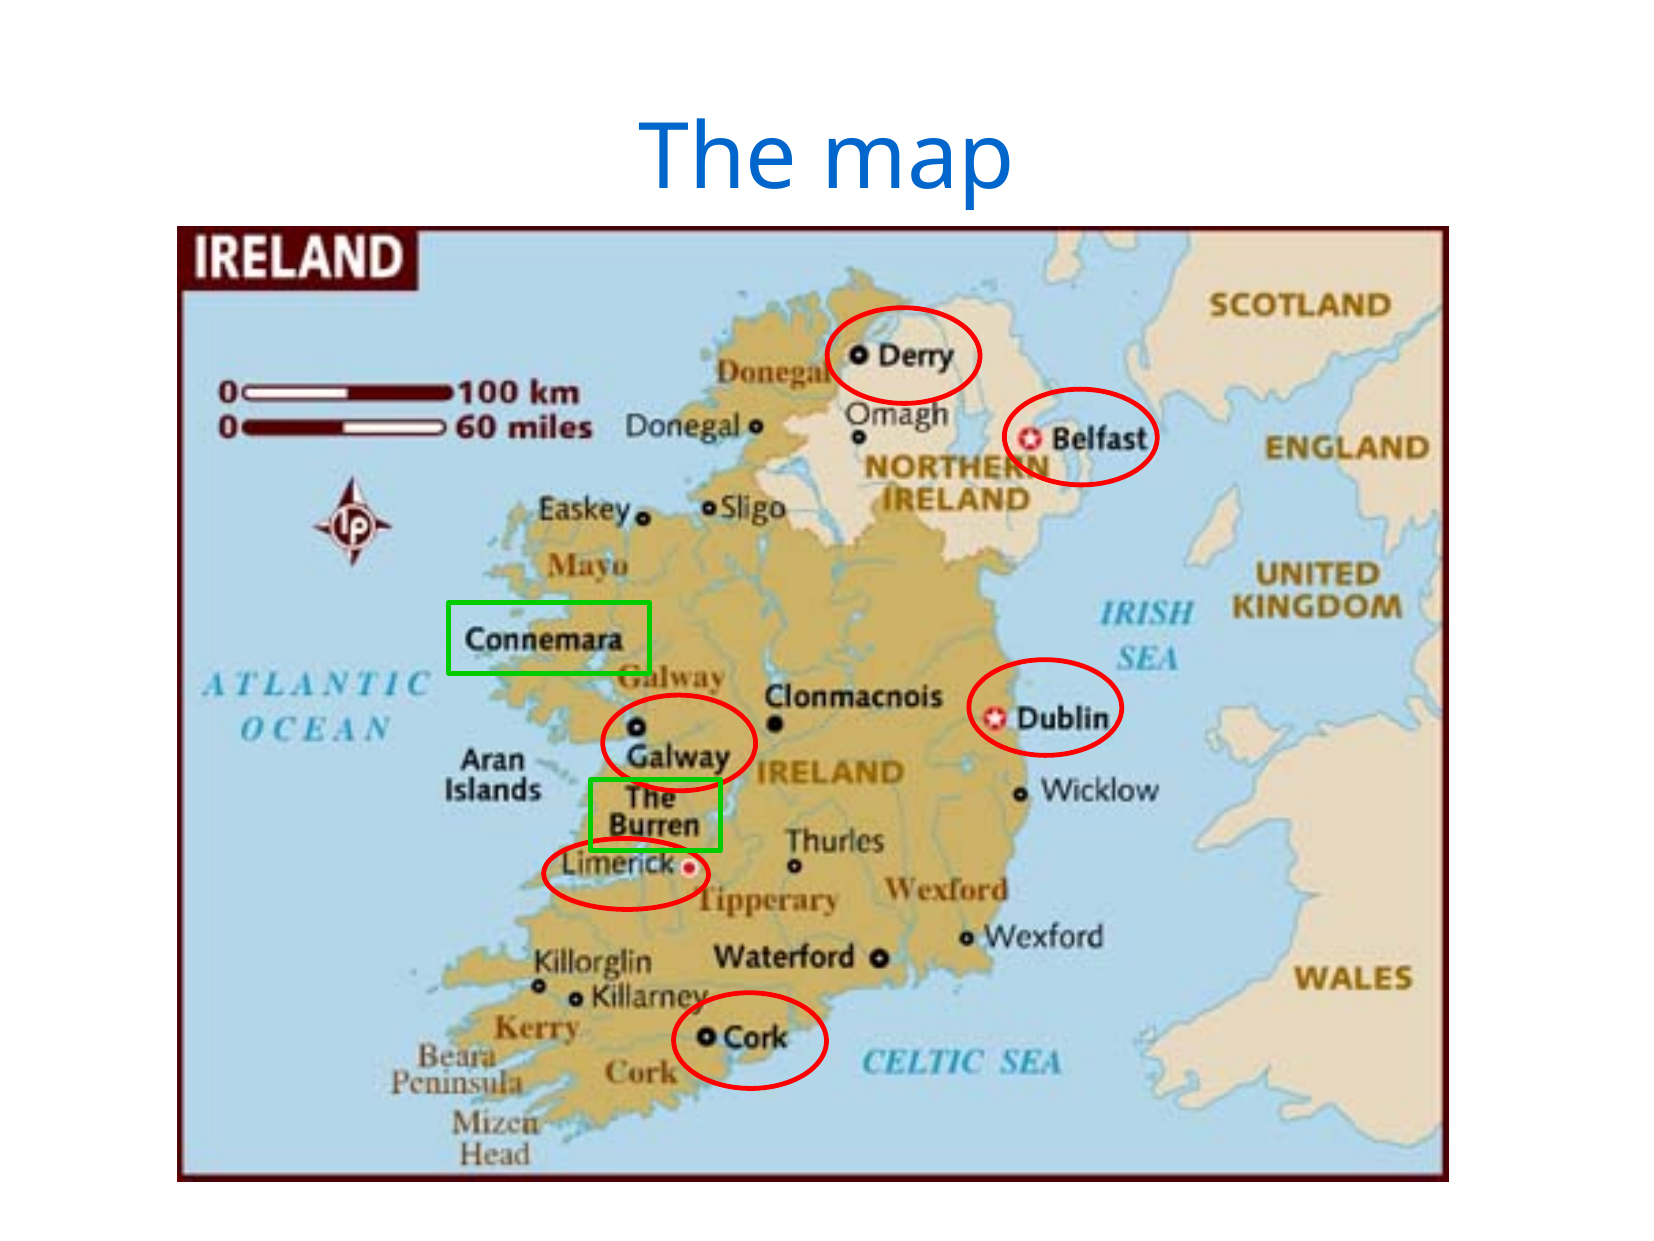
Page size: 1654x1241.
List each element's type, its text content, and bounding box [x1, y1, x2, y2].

title The map [82, 49, 1571, 257]
picture [177, 226, 1449, 1182]
